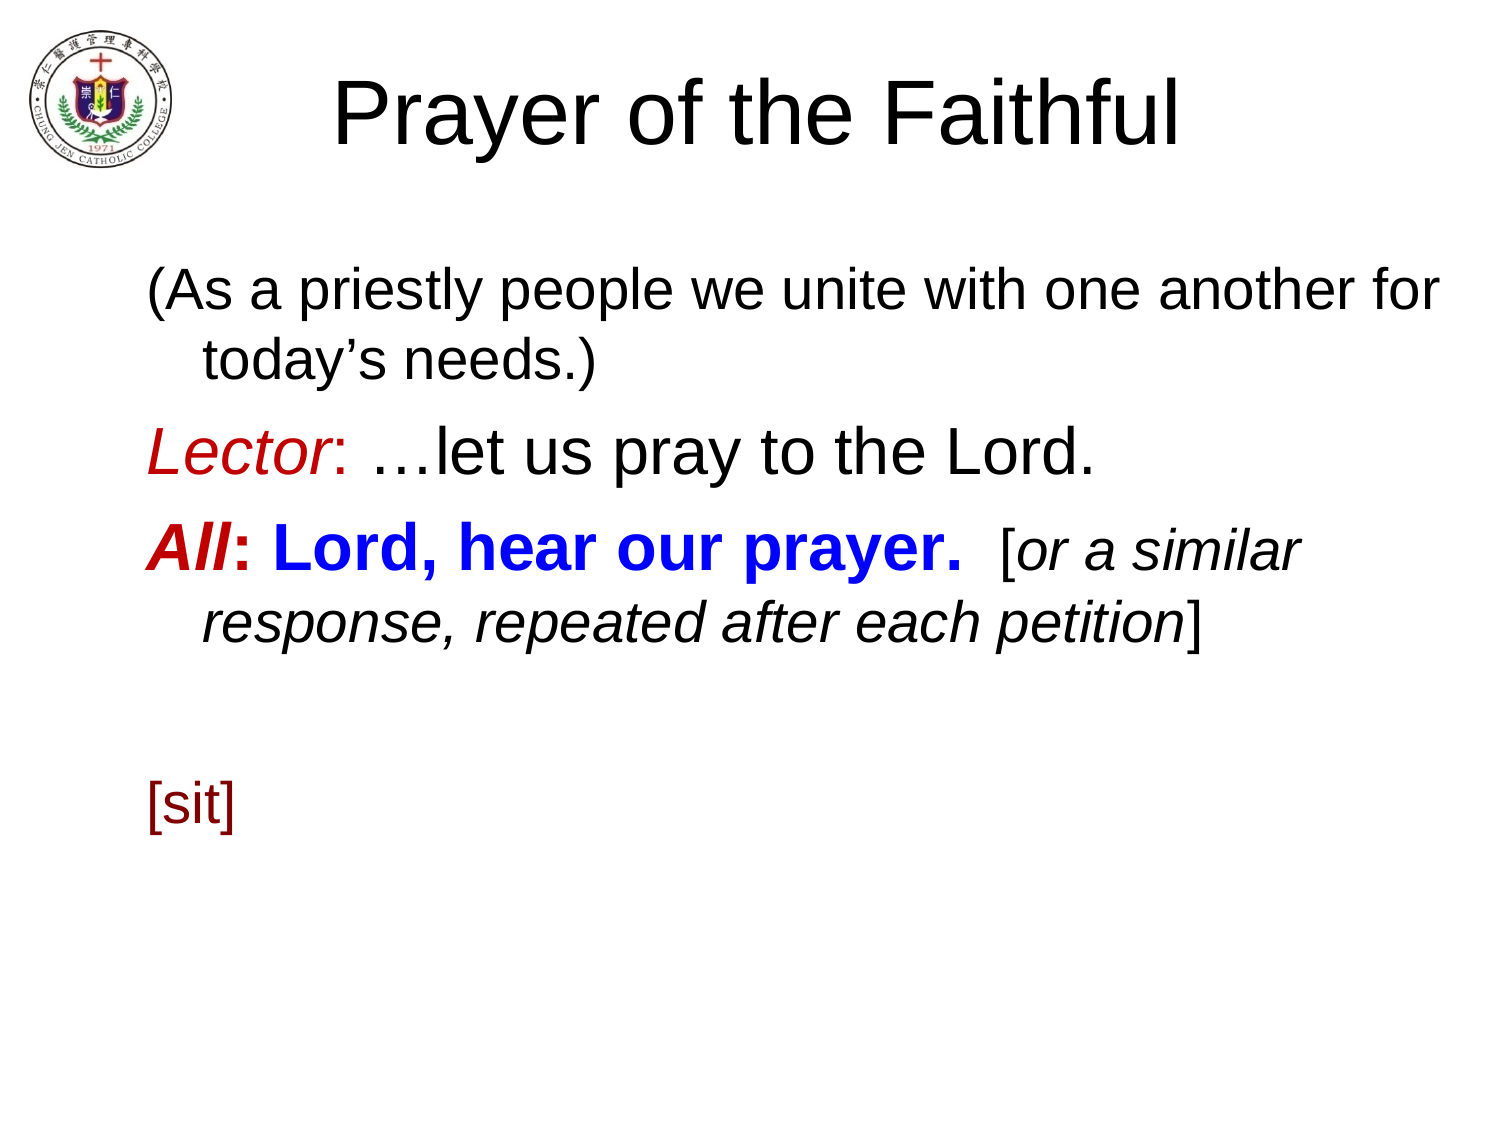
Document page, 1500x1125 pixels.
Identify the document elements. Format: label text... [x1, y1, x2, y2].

title Prayer of the Faithful [150, 31, 1365, 185]
list (As a priestly people we unite with one another for today’s needs.) Lector: …let us pray to the Lord. All: Lord, hear our prayer. [or a similar response, repeated after each petition] [sit] [75, 243, 1459, 1005]
